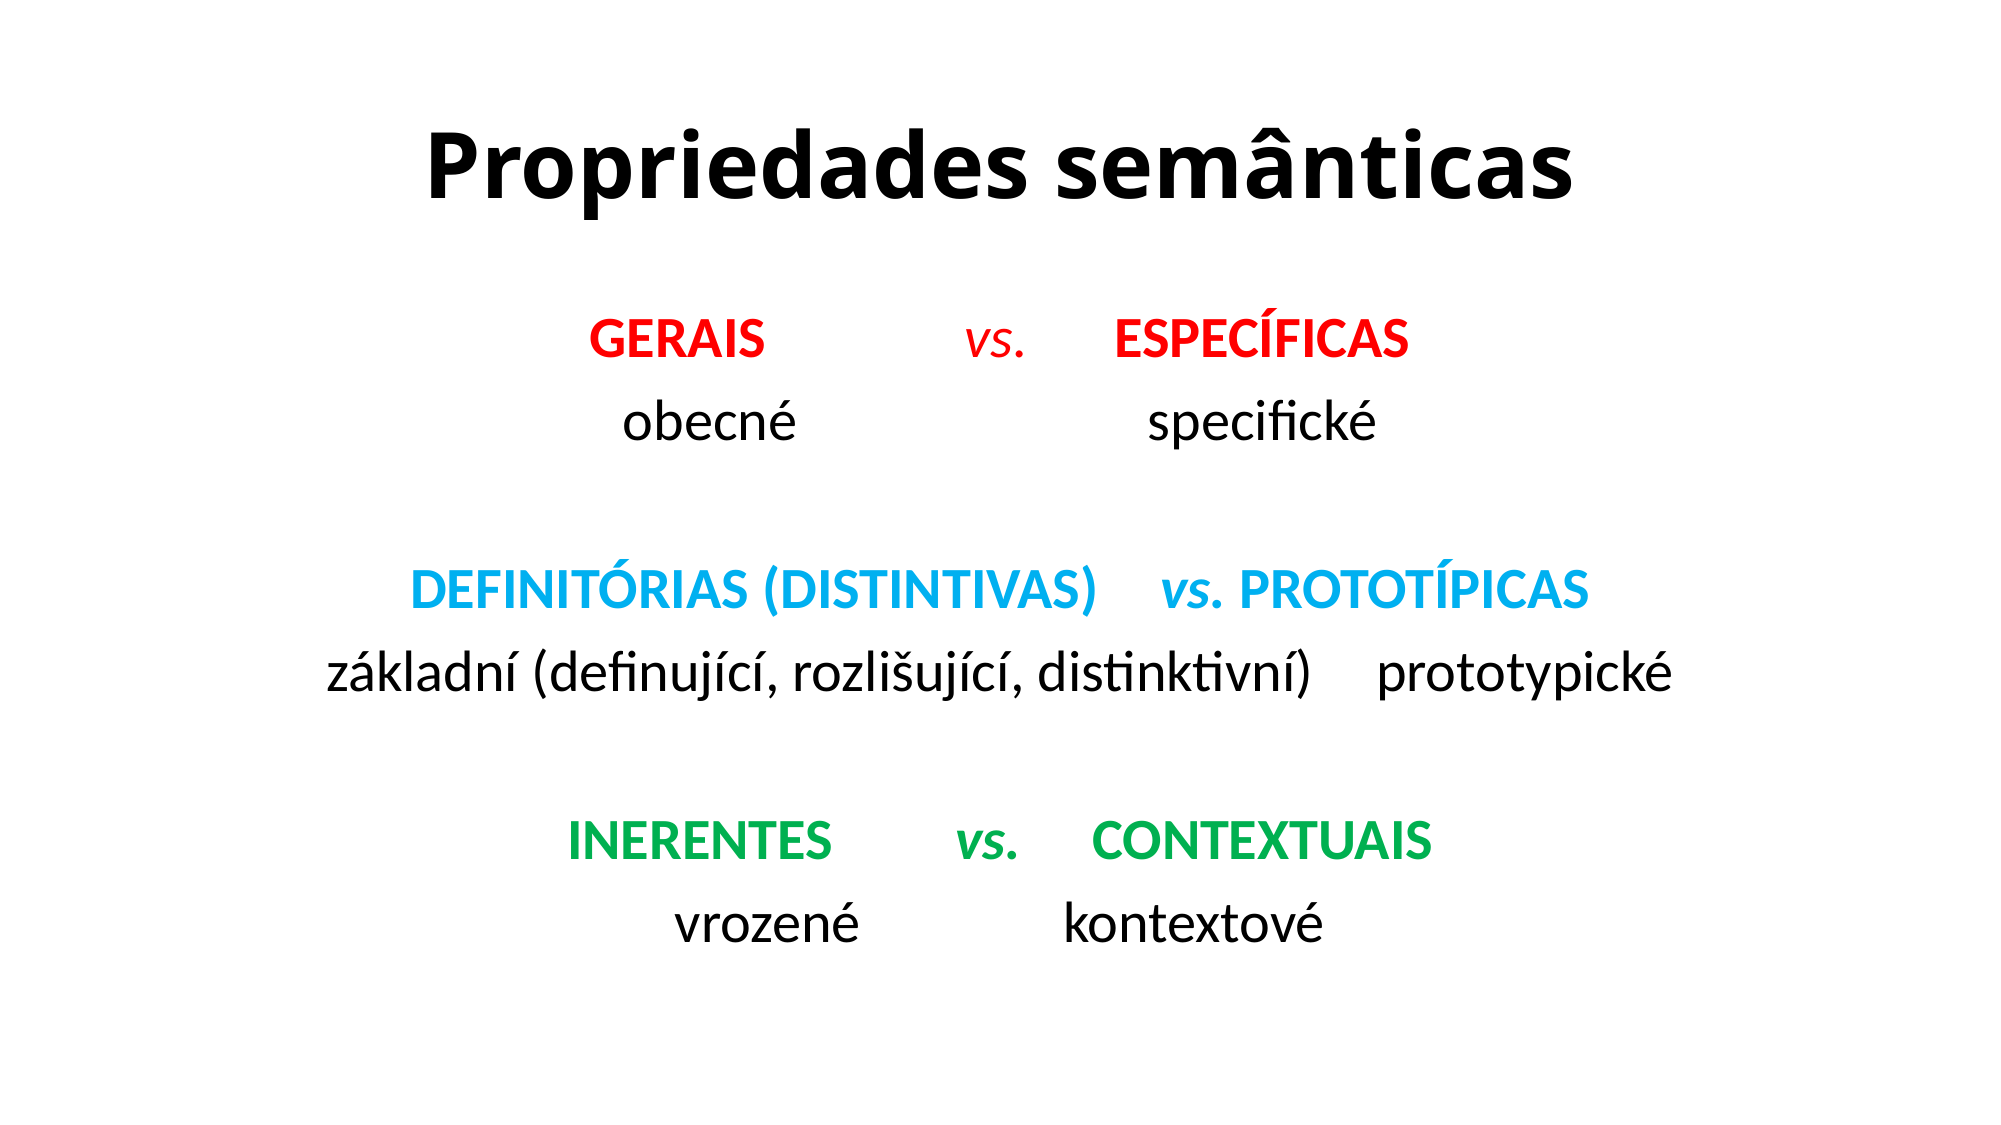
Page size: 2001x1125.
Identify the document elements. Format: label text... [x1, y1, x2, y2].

list GERAIS vs. ESPECÍFICAS obecné specifické DEFINITÓRIAS (DISTINTIVAS) vs. PROTOTÍPICAS základní (definující, rozlišující, distinktivní) prototypické INERENTES vs. CONTEXTUAIS vrozené kontextové [137, 299, 1863, 1014]
title Propriedades semânticas [137, 59, 1863, 278]
